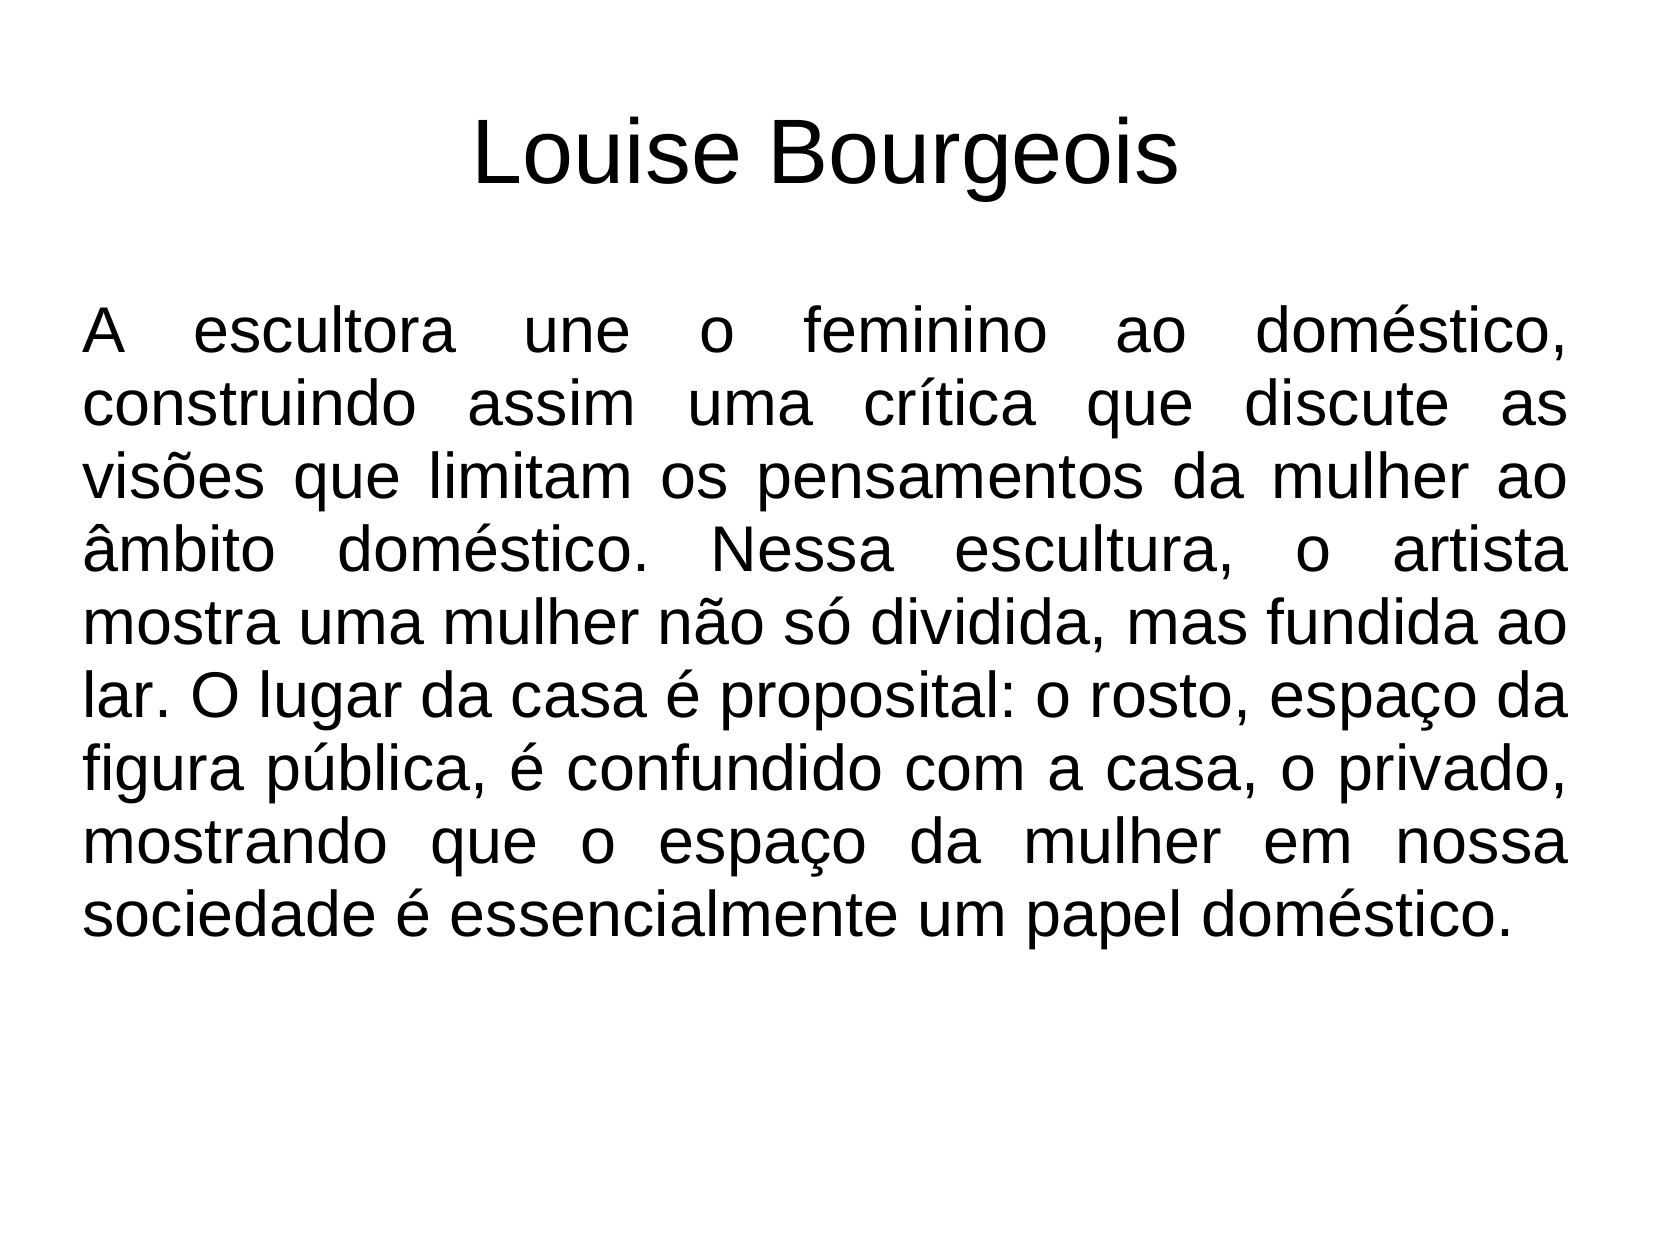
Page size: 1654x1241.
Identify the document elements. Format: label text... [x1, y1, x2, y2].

list A escultora une o feminino ao doméstico, construindo assim uma crítica que discute as visões que limitam os pensamentos da mulher ao âmbito doméstico. Nessa escultura, o artista mostra uma mulher não só dividida, mas fundida ao lar. O lugar da casa é proposital: o rosto, espaço da figura pública, é confundido com a casa, o privado, mostrando que o espaço da mulher em nossa sociedade é essencialmente um papel doméstico. [82, 290, 1571, 1010]
title Louise Bourgeois [82, 49, 1571, 257]
